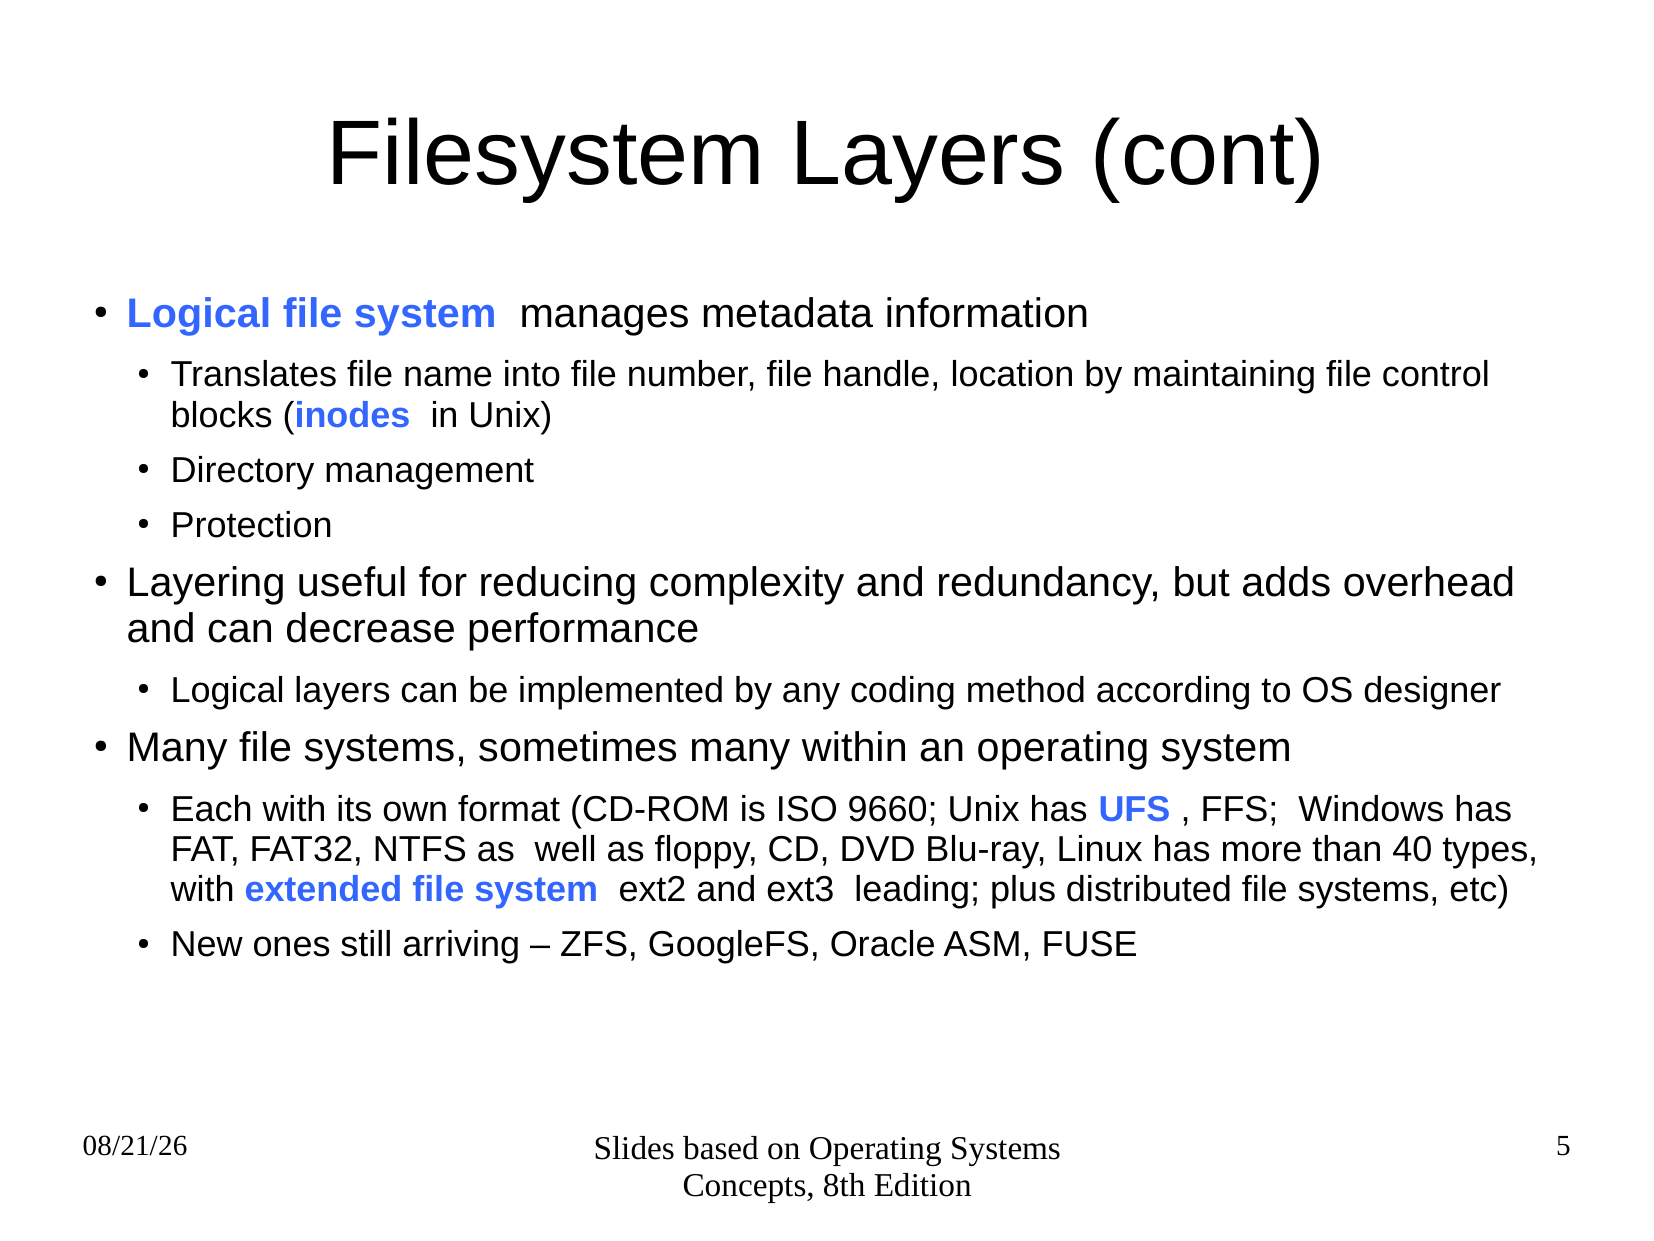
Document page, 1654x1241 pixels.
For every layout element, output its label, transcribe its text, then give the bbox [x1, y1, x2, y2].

list Logical file system manages metadata information Translates file name into file number, file handle, location by maintaining file control blocks (inodes in Unix) Directory management Protection Layering useful for reducing complexity and redundancy, but adds overhead and can decrease performance Logical layers can be implemented by any coding method according to OS designer Many file systems, sometimes many within an operating system Each with its own format (CD-ROM is ISO 9660; Unix has UFS , FFS; Windows has FAT, FAT32, NTFS as well as floppy, CD, DVD Blu-ray, Linux has more than 40 types, with extended file system ext2 and ext3 leading; plus distributed file systems, etc) New ones still arriving – ZFS, GoogleFS, Oracle ASM, FUSE [82, 290, 1571, 1010]
title Filesystem Layers (cont) [82, 49, 1571, 257]
